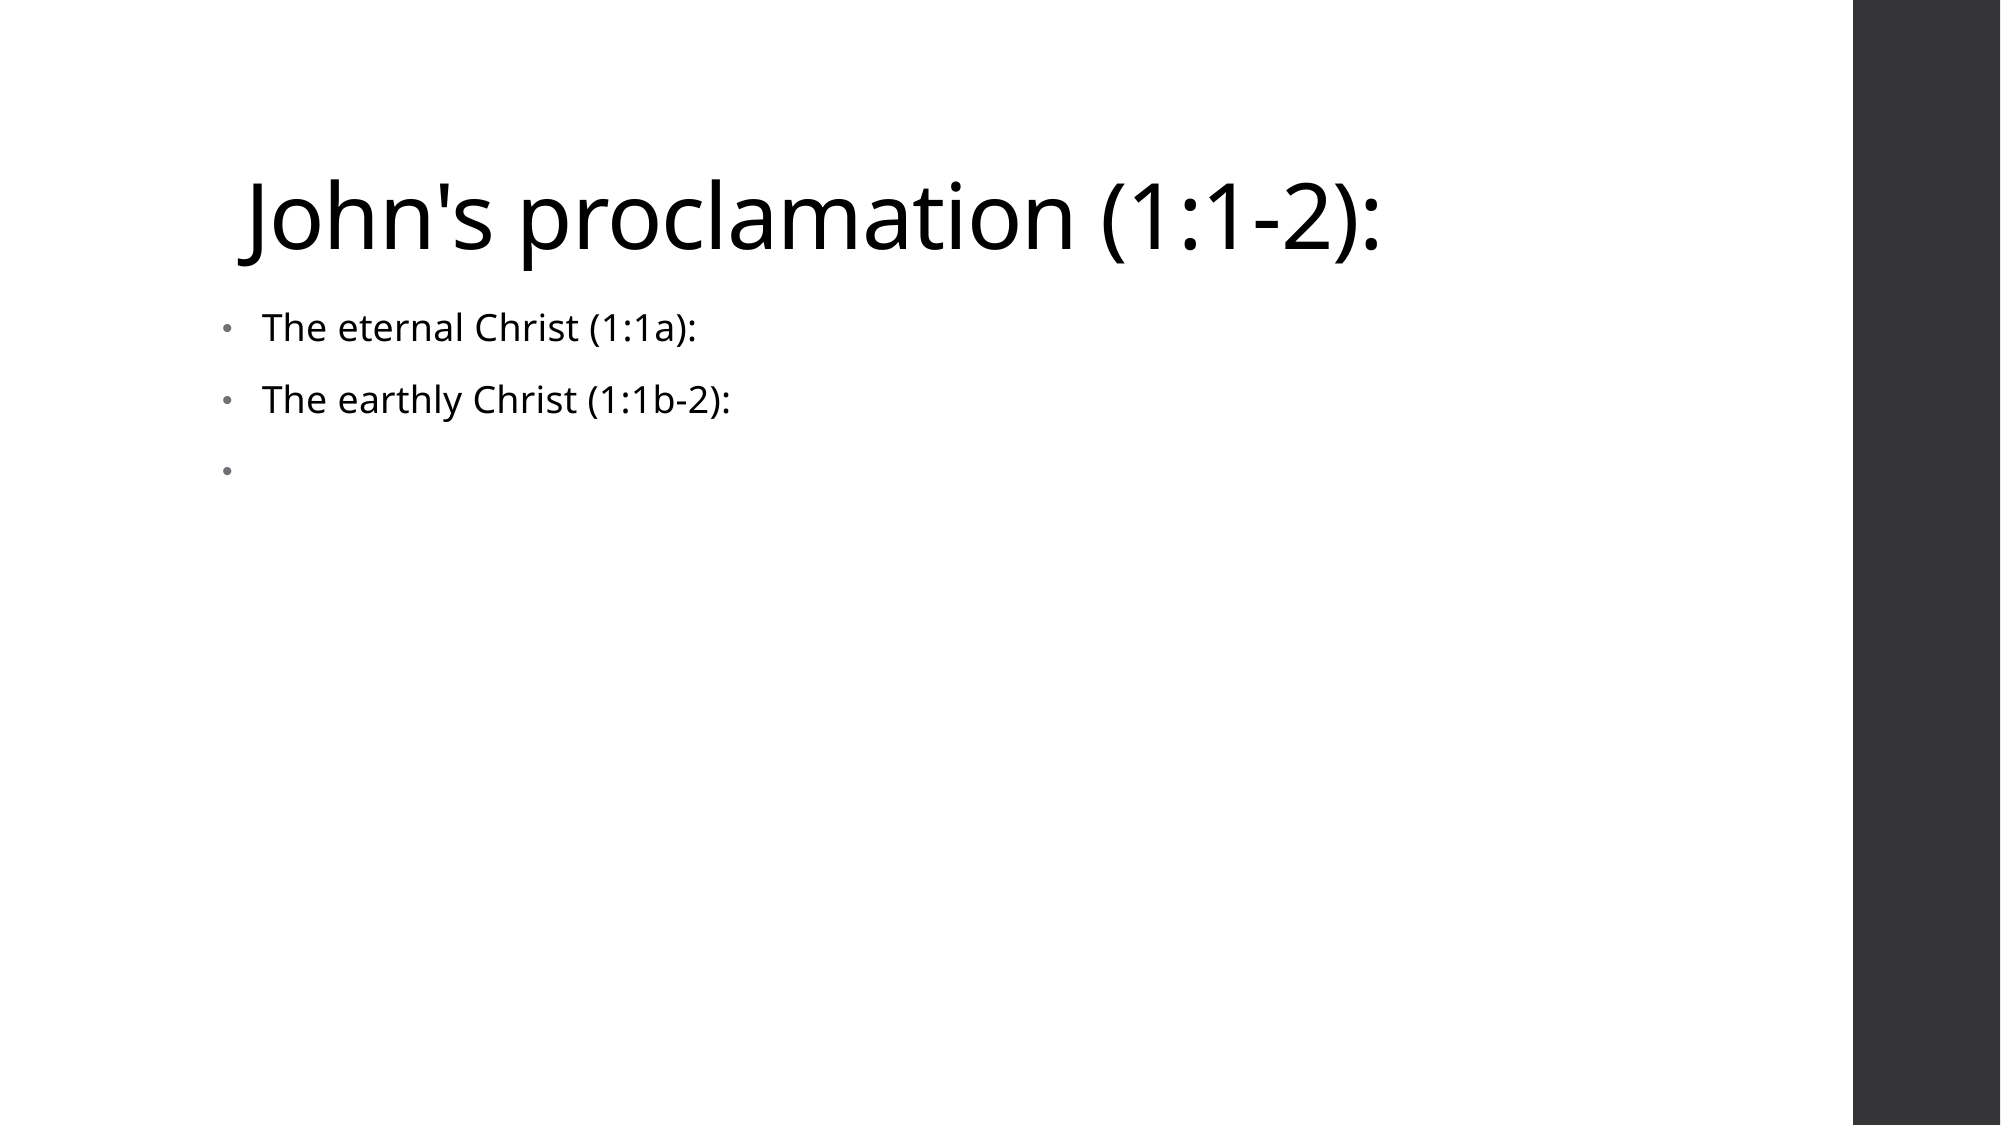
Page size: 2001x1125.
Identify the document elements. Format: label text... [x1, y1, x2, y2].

title John's proclamation (1:1-2): [206, 60, 1797, 278]
list The eternal Christ (1:1a): The earthly Christ (1:1b-2): [206, 299, 1617, 1014]
